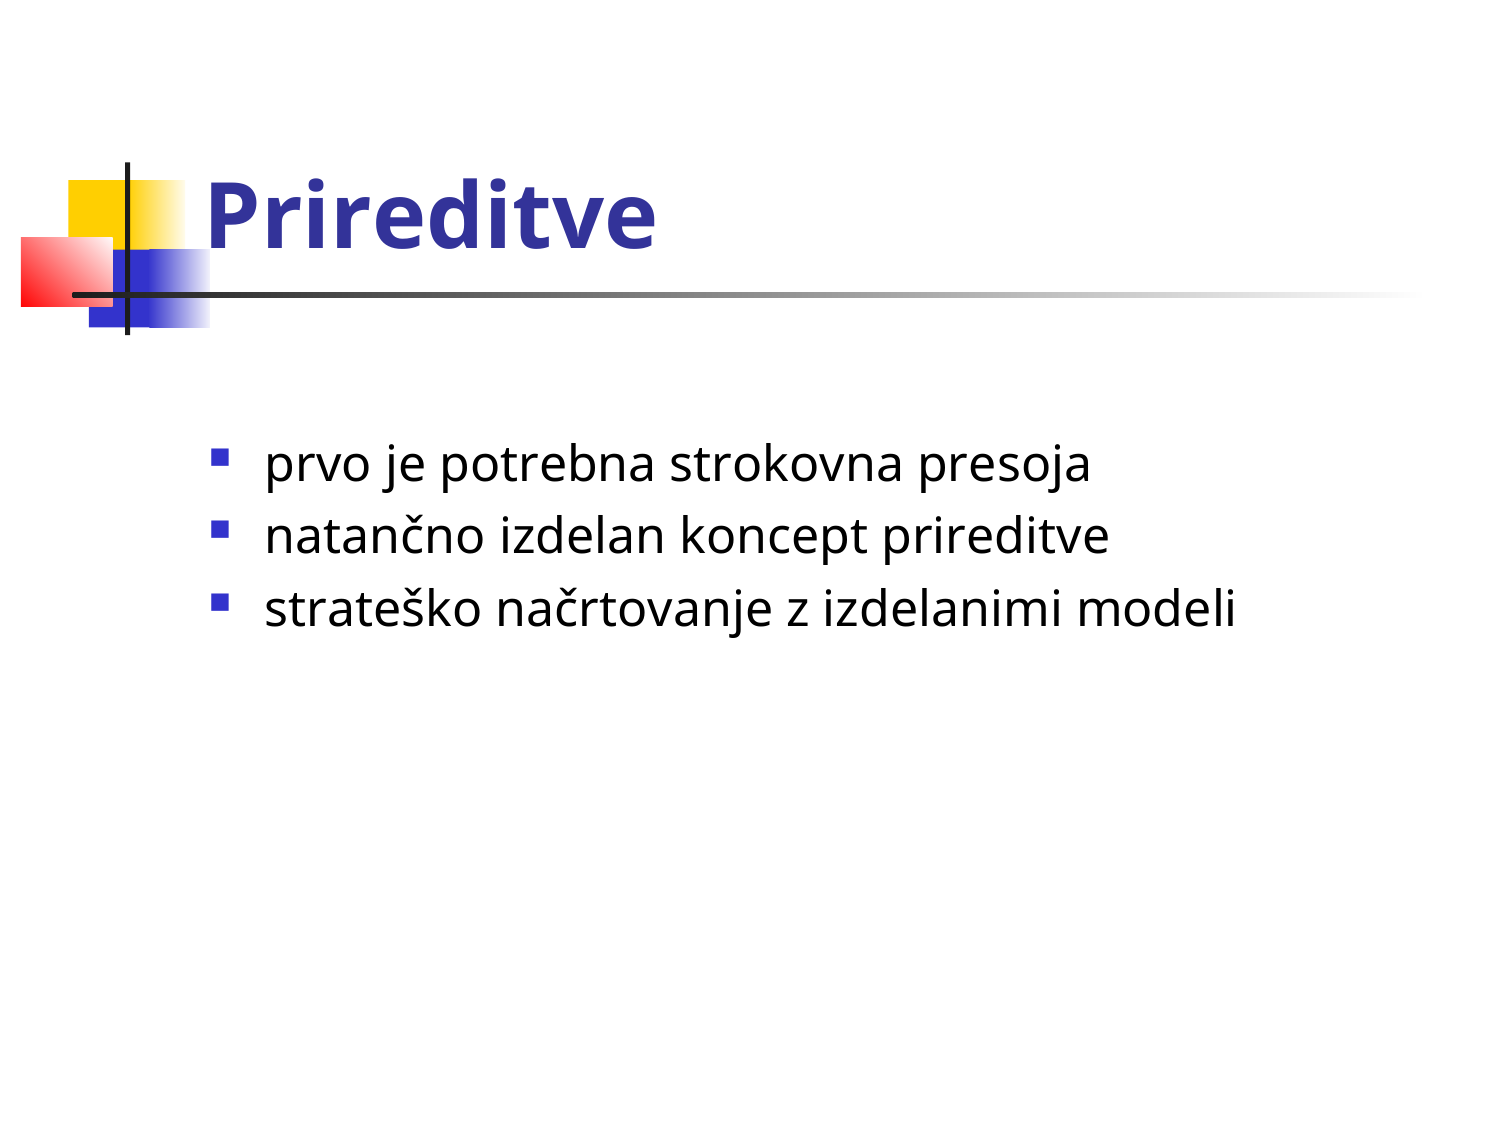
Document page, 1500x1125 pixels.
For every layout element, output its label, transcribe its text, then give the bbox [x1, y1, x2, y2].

list prvo je potrebna strokovna presoja natančno izdelan koncept prireditve strateško načrtovanje z izdelanimi modeli [193, 331, 1469, 1007]
title Prireditve [188, 35, 1468, 276]
